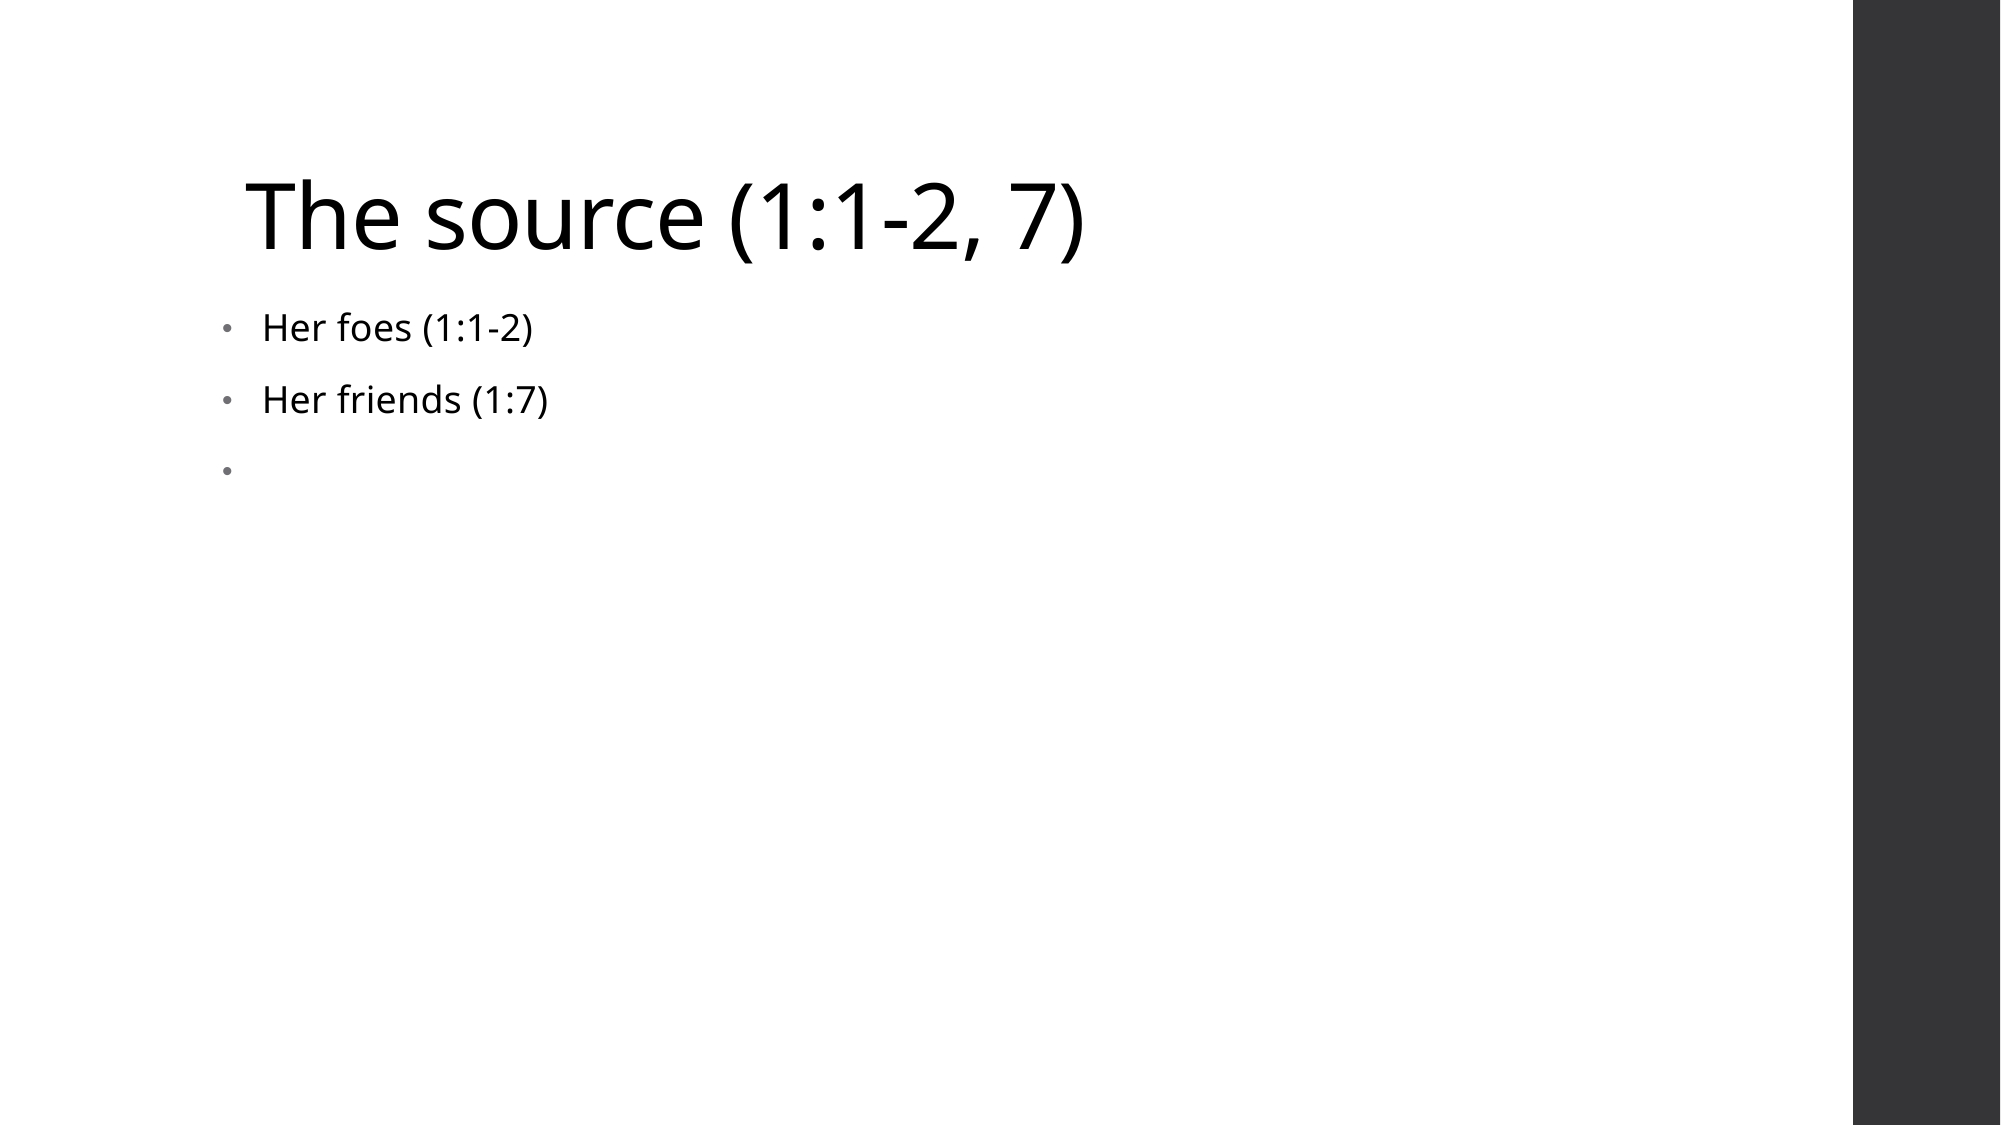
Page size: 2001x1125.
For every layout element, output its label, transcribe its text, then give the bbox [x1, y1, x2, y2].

title The source (1:1-2, 7) [206, 60, 1797, 278]
list Her foes (1:1-2) Her friends (1:7) [206, 299, 1617, 1014]
